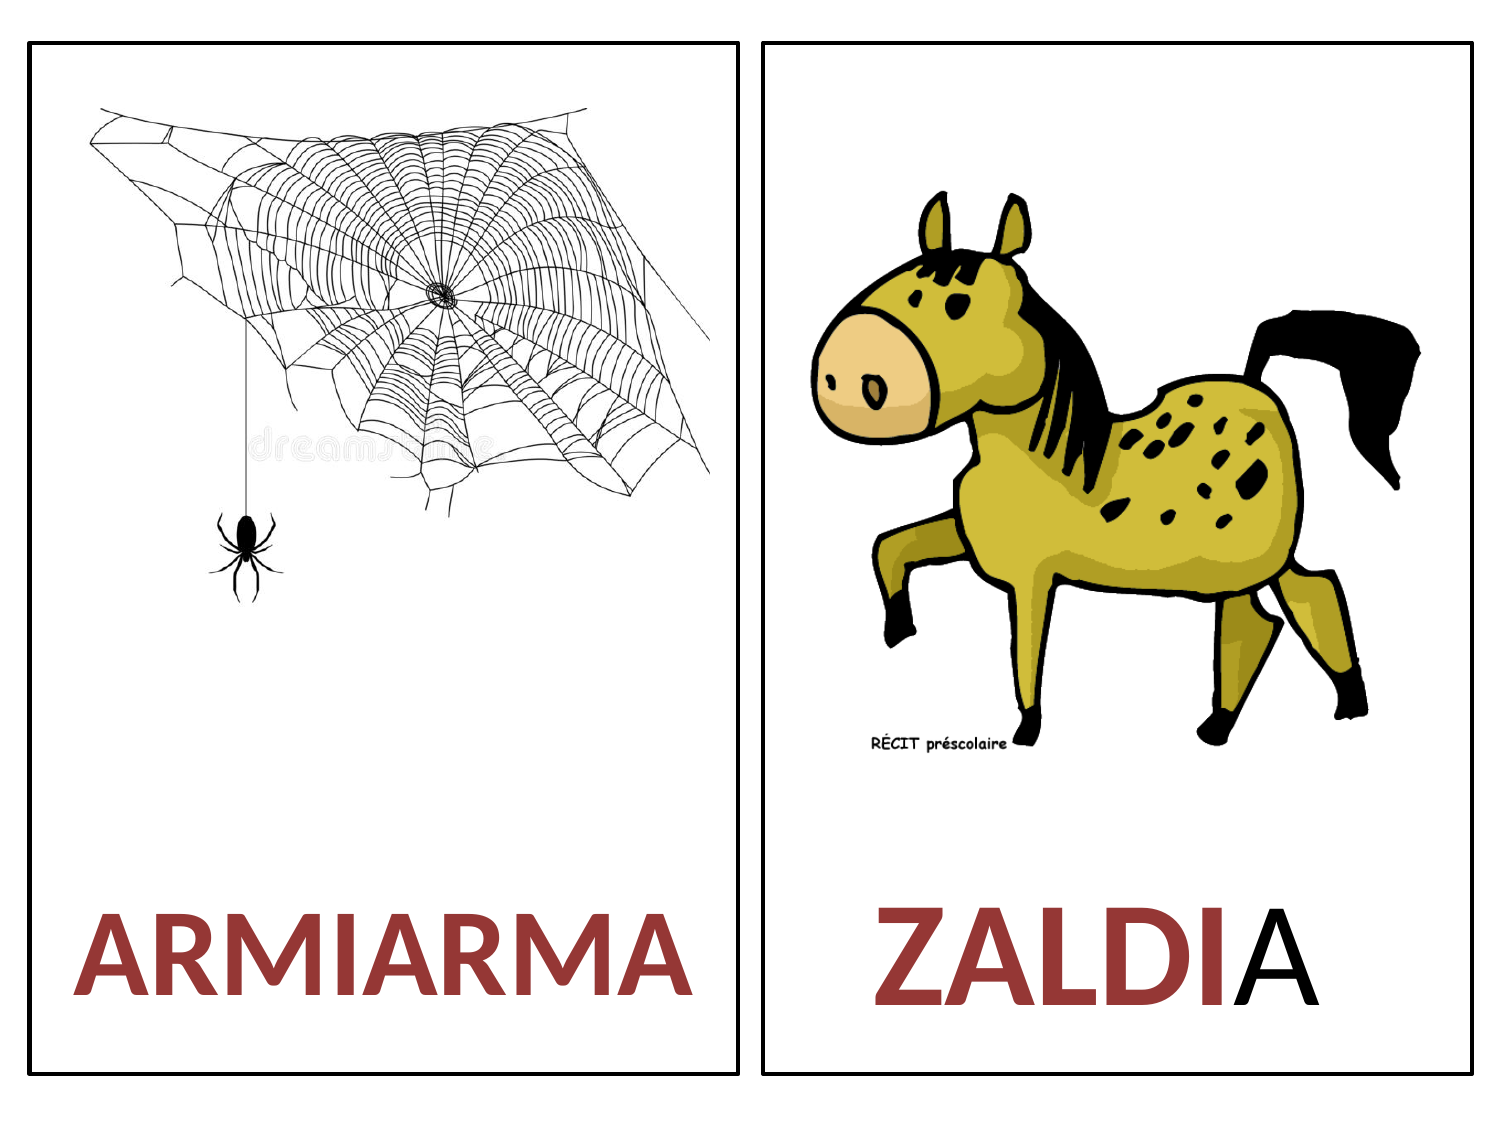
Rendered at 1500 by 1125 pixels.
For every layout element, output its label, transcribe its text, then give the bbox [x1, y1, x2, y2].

picture [786, 184, 1449, 762]
picture [45, 108, 710, 773]
text_box ZALDIA [858, 847, 1335, 1043]
text_box ARMIARMA [59, 863, 709, 1028]
